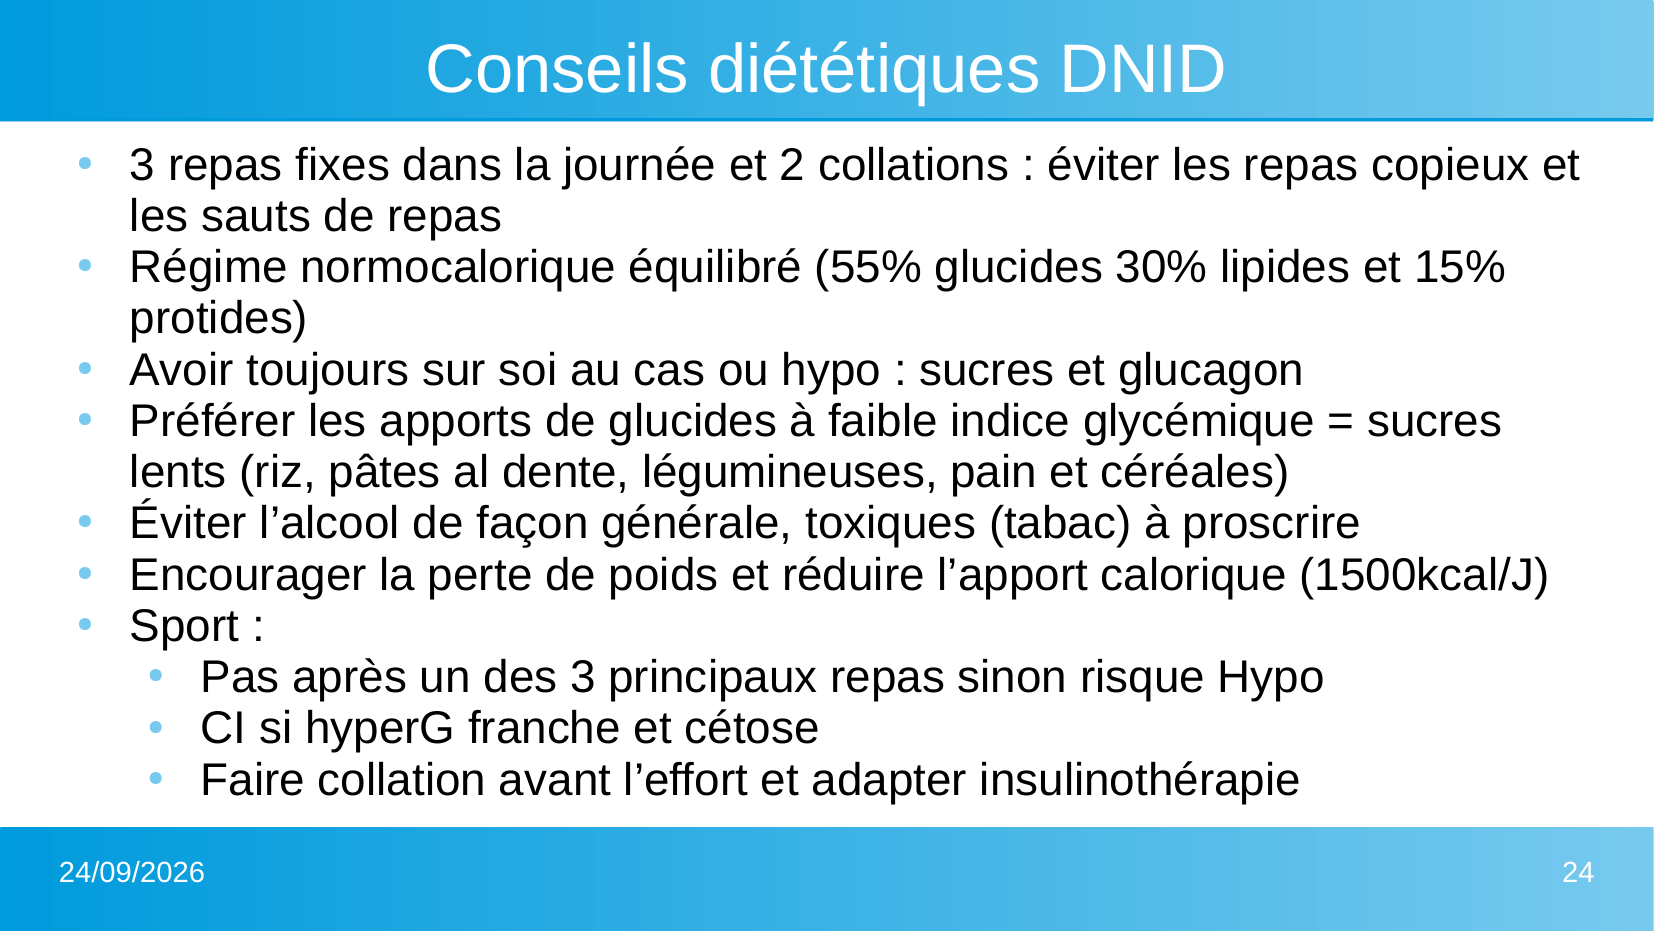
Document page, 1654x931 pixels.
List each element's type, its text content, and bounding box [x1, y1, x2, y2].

list 3 repas fixes dans la journée et 2 collations : éviter les repas copieux et les sauts de repas Régime normocalorique équilibré (55% glucides 30% lipides et 15% protides) Avoir toujours sur soi au cas ou hypo : sucres et glucagon Préférer les apports de glucides à faible indice glycémique = sucres lents (riz, pâtes al dente, légumineuses, pain et céréales) Éviter l’alcool de façon générale, toxiques (tabac) à proscrire Encourager la perte de poids et réduire l’apport calorique (1500kcal/J) Sport : Pas après un des 3 principaux repas sinon risque Hypo CI si hyperG franche et cétose Faire collation avant l’effort et adapter insulinothérapie [59, 138, 1595, 768]
title Conseils diététiques DNID [59, 29, 1595, 108]
